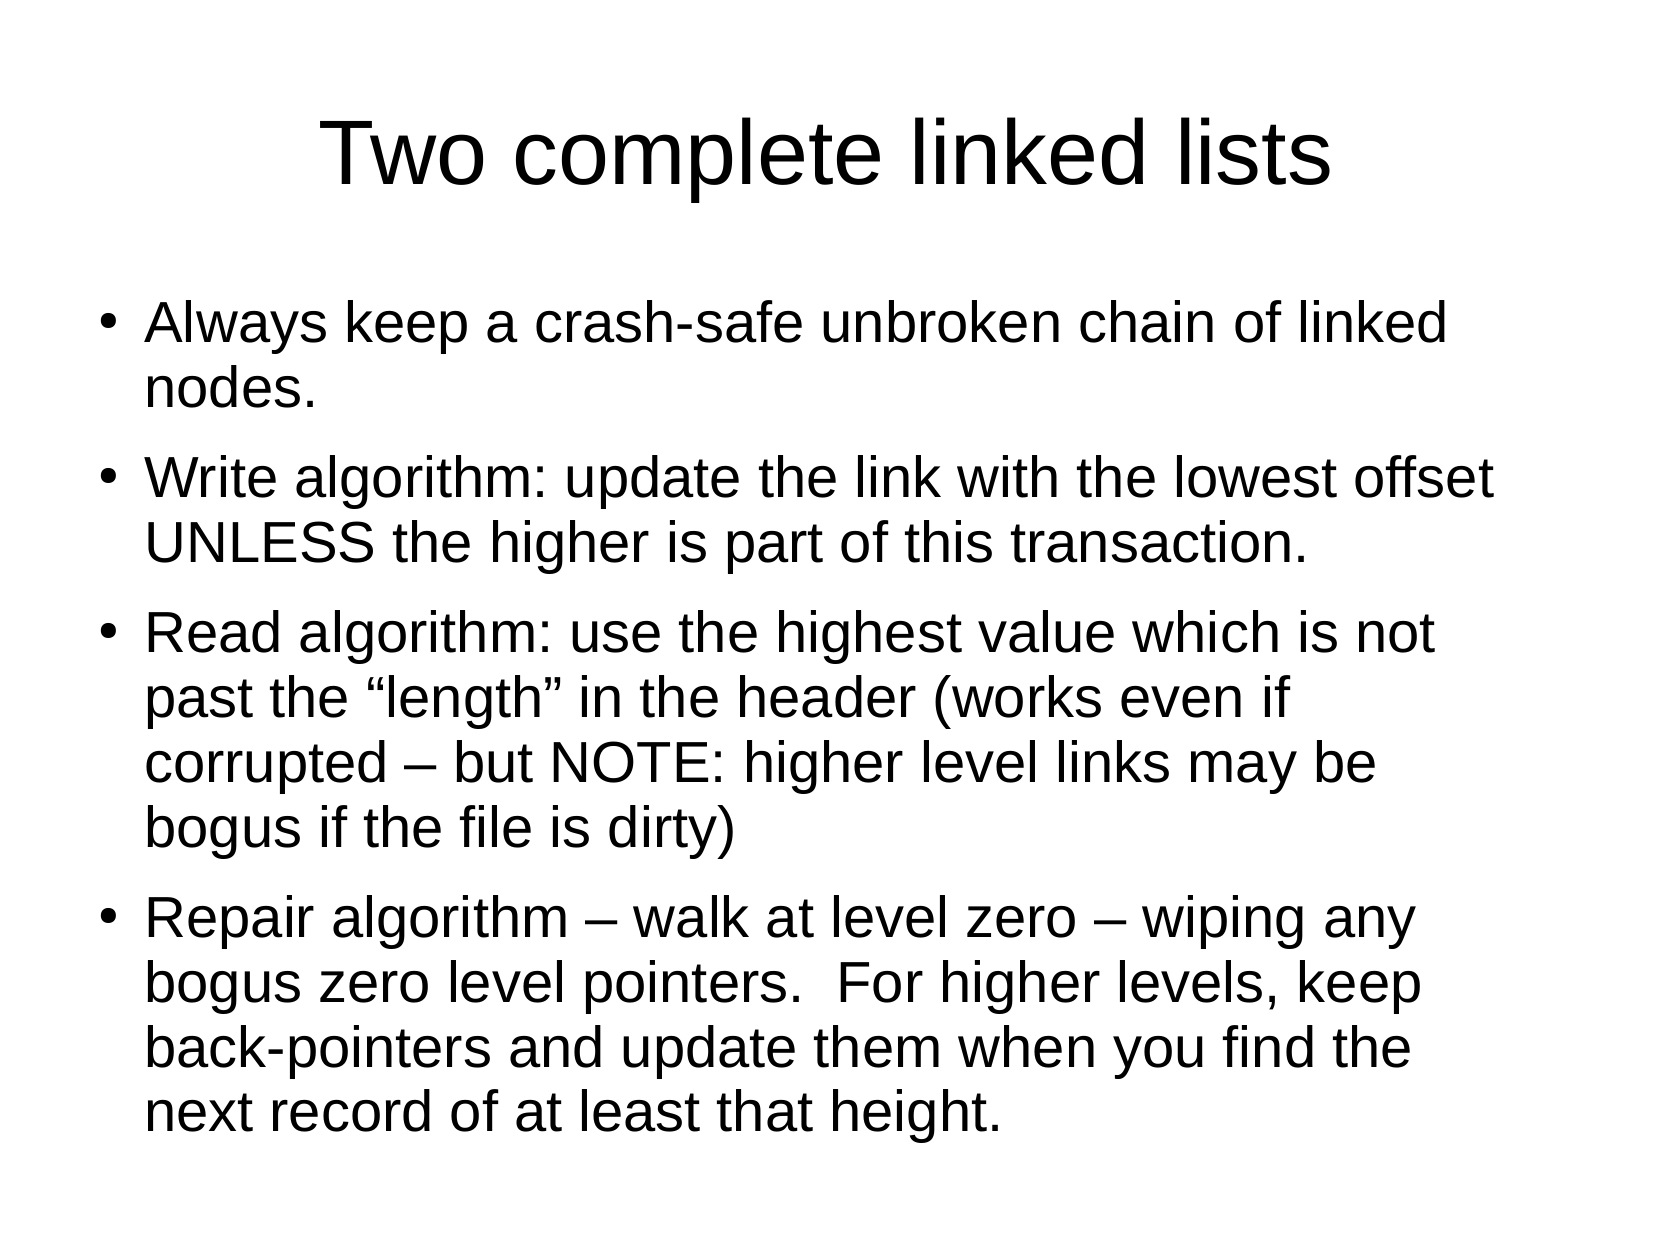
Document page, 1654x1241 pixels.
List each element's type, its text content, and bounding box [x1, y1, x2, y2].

list Always keep a crash-safe unbroken chain of linked nodes. Write algorithm: update the link with the lowest offset UNLESS the higher is part of this transaction. Read algorithm: use the highest value which is not past the “length” in the header (works even if corrupted – but NOTE: higher level links may be bogus if the file is dirty) Repair algorithm – walk at level zero – wiping any bogus zero level pointers. For higher levels, keep back-pointers and update them when you find the next record of at least that height. [82, 290, 1538, 1156]
title Two complete linked lists [82, 49, 1571, 257]
